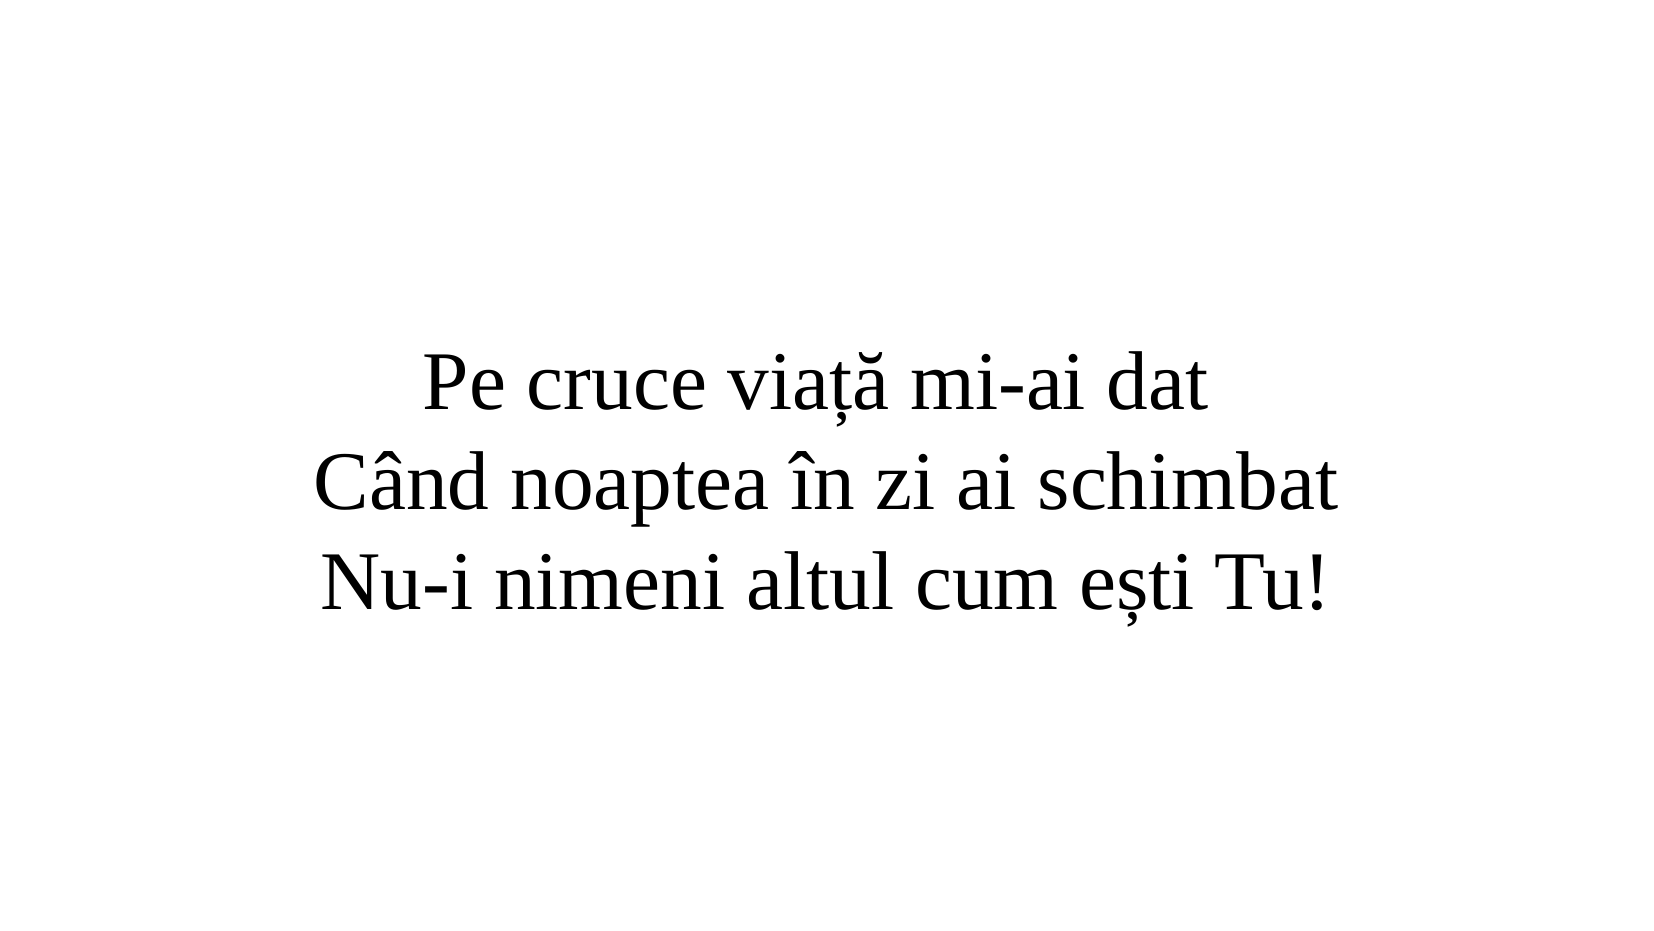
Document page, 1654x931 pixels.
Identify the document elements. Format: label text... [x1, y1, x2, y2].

subtitle Pe cruce viață mi-ai dat Când noaptea în zi ai schimbat Nu-i nimeni altul cum ești Tu! [0, 318, 1654, 593]
